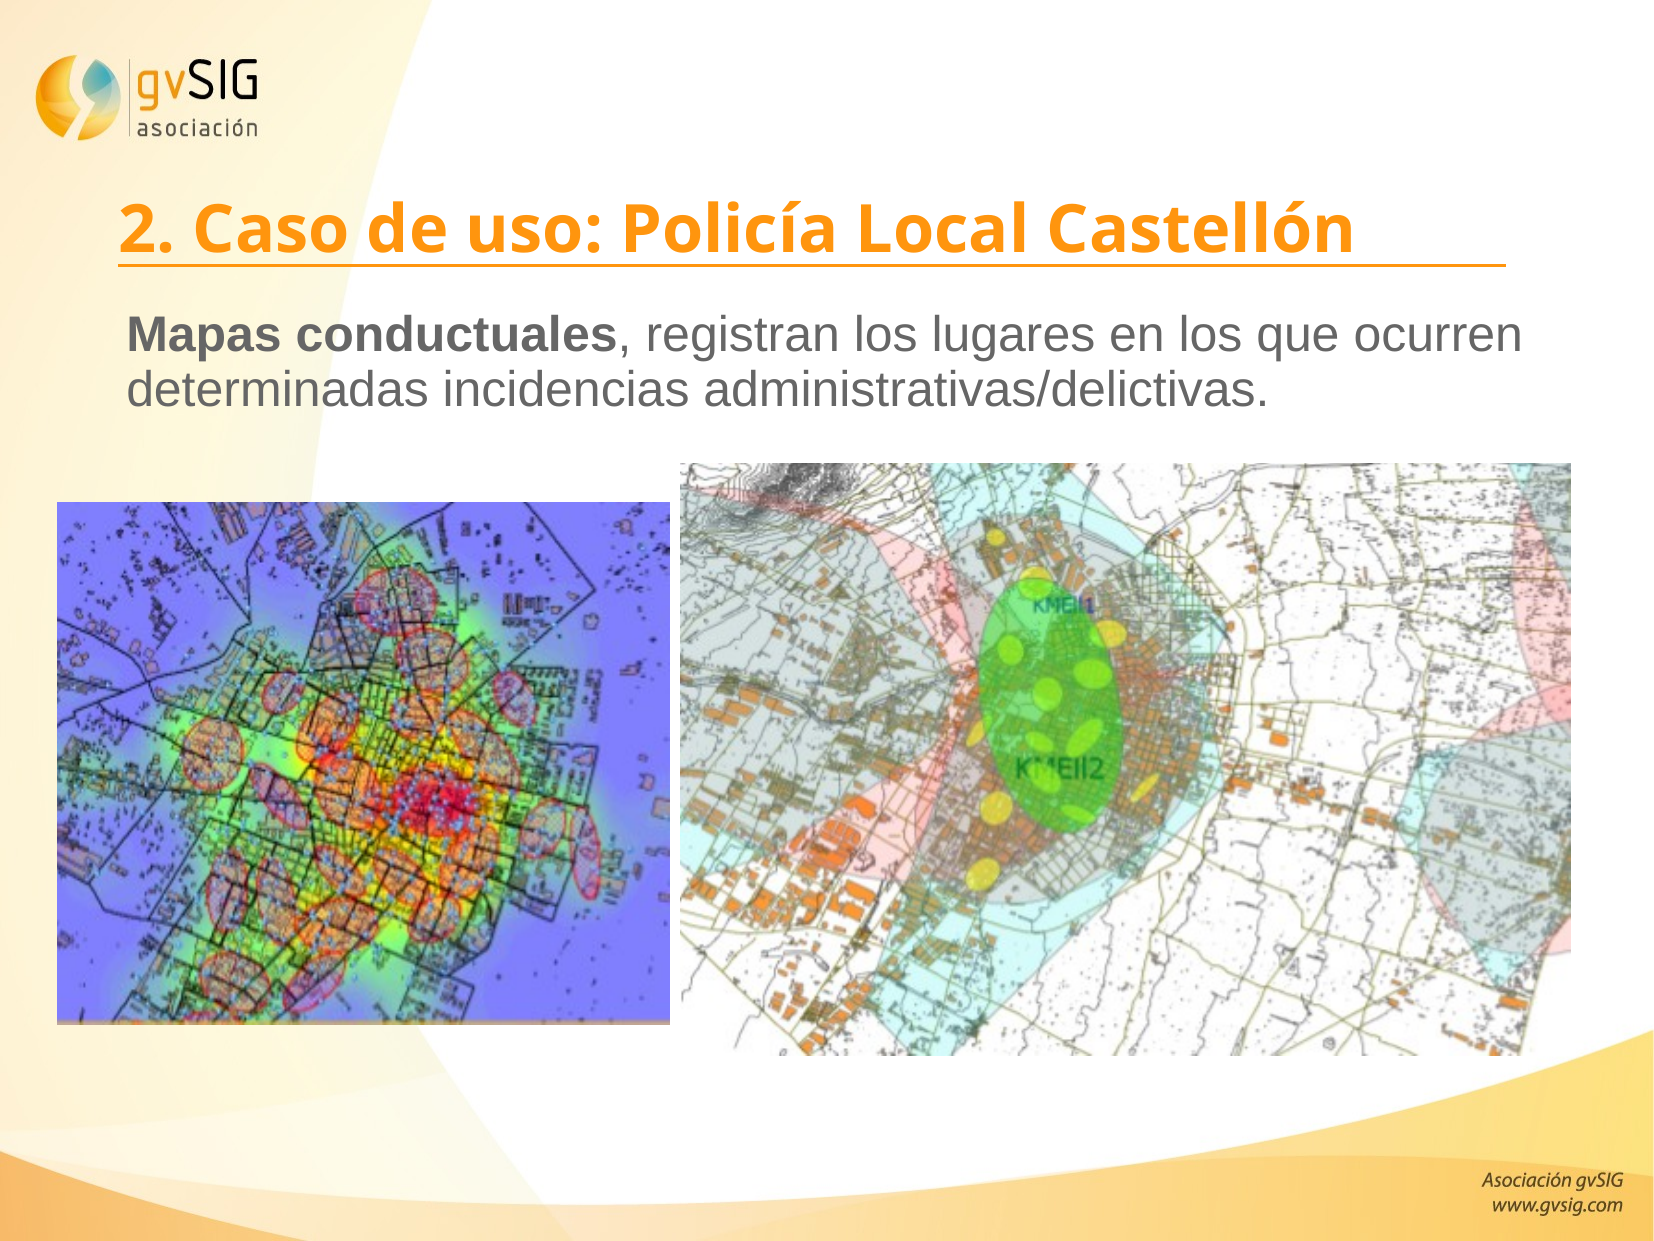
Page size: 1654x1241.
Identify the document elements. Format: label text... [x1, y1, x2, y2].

picture [0, 0, 1654, 1241]
title 2. Caso de uso: Policía Local Castellón [118, 177, 1607, 276]
text_box Mapas conductuales, registran los lugares en los que ocurren determinadas incidencias administrativas/delictivas. [111, 298, 1622, 426]
